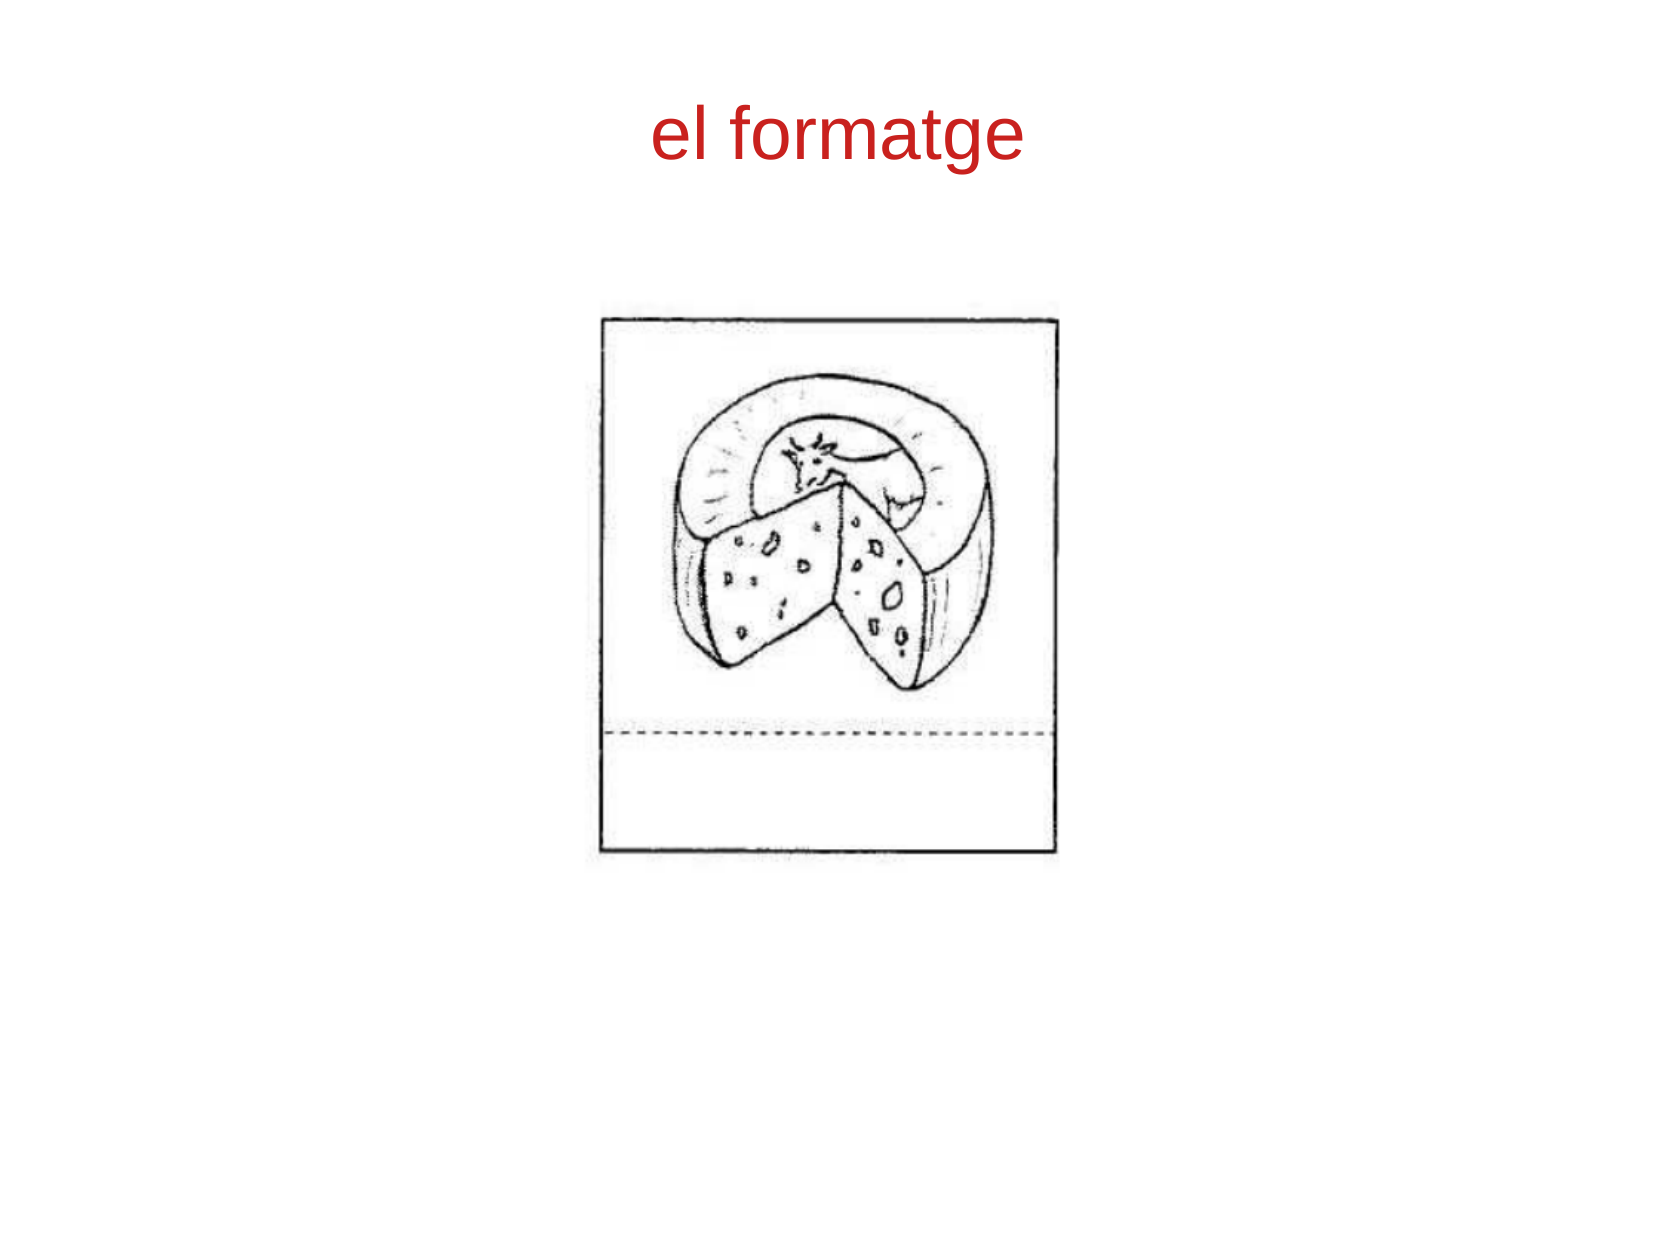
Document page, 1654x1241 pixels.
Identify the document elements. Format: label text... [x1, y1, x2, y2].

text_box el formatge [389, 58, 1288, 201]
picture [581, 291, 1094, 873]
